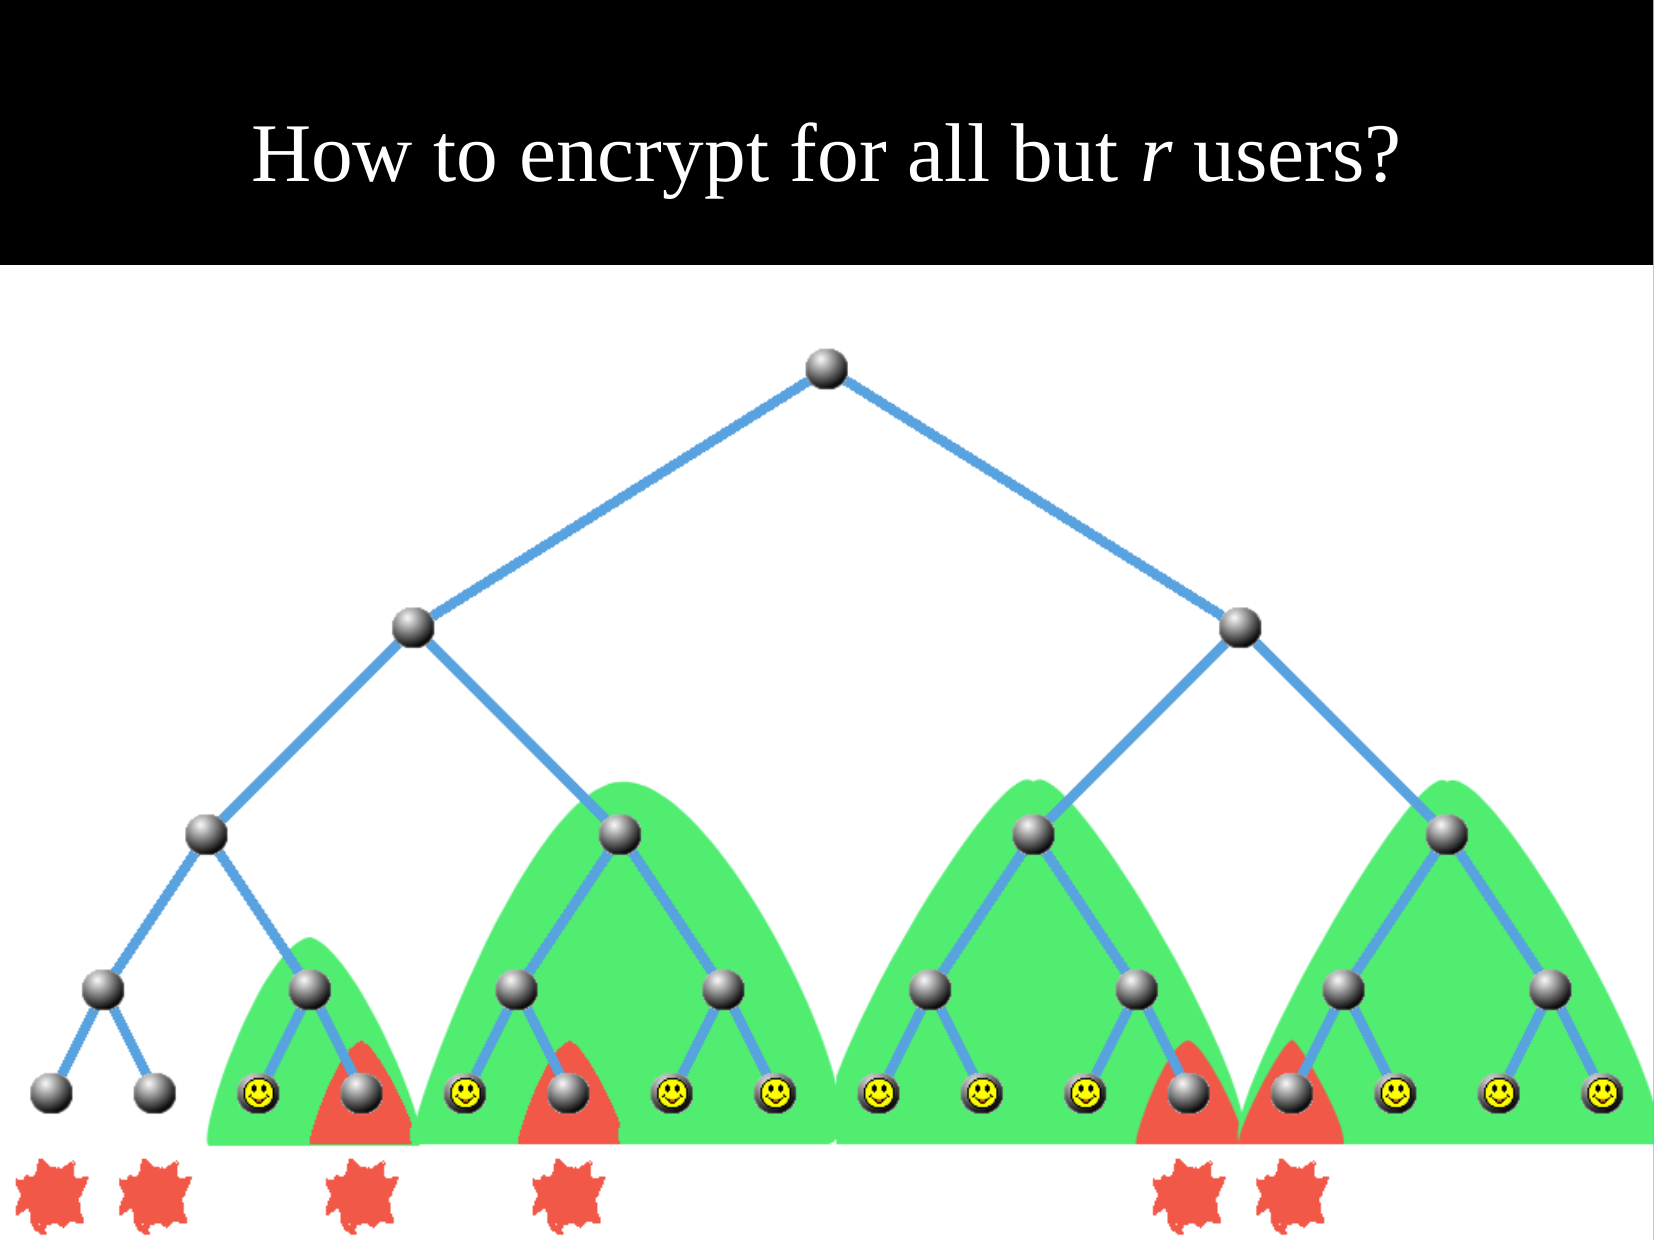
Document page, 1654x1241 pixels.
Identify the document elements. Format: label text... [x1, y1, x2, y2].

title How to encrypt for all but r users? [82, 56, 1571, 250]
picture [0, 265, 1654, 1241]
